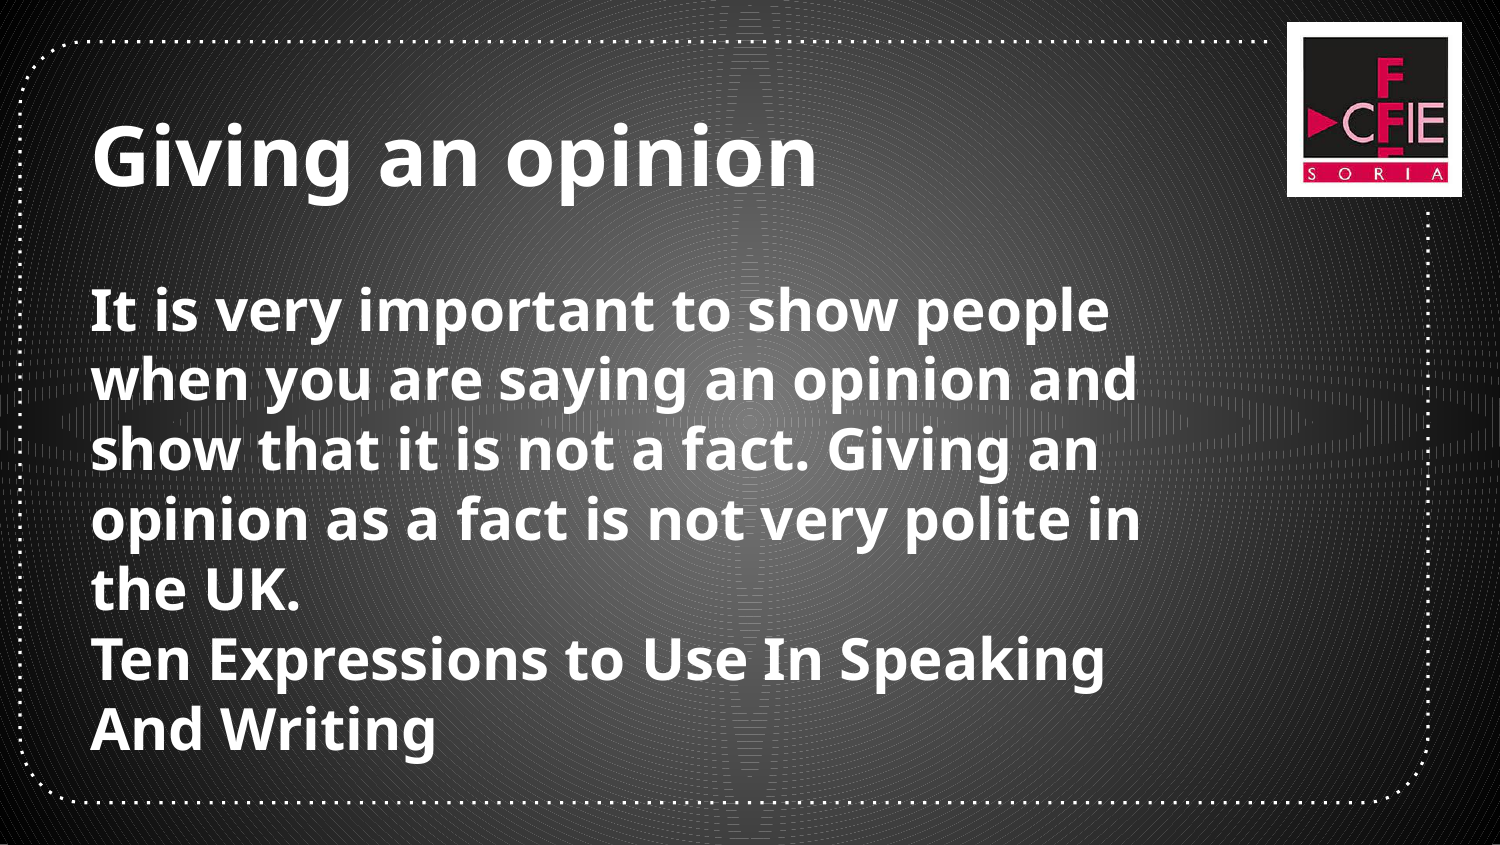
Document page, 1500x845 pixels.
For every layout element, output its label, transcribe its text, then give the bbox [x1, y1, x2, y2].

picture [1287, 22, 1462, 197]
text_box Giving an opinion It is very important to show people when you are saying an opinion and show that it is not a fact. Giving an opinion as a fact is not very polite in the UK. Ten Expressions to Use In Speaking And Writing [75, 95, 1238, 823]
